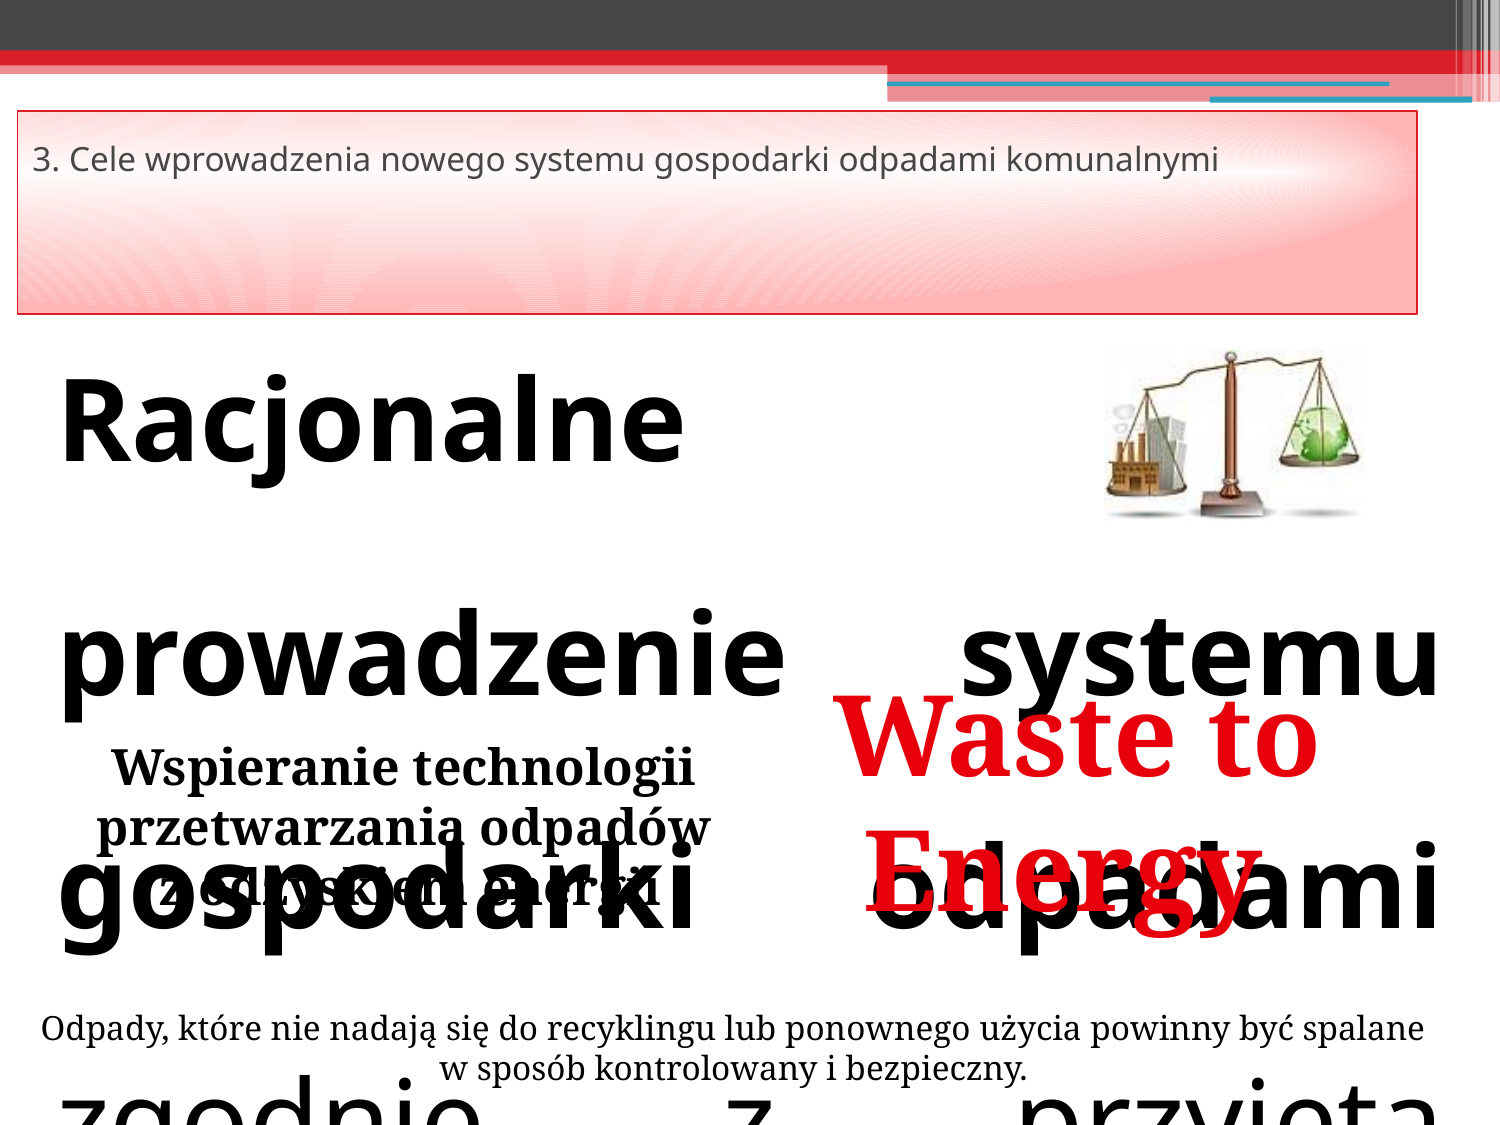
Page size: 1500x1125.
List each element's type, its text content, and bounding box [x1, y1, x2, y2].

text_box Waste to Energy [690, 656, 1465, 942]
list Racjonalne prowadzenie systemu gospodarki odpadami zgodnie z przyjętą hierarchią, umożliwi osiągnięcie takich celów, jak: ograniczenie składowania odpadów, ograniczenie zmian klimatu zwiększenie udziału w bilansie energetycznym kraju energii ze źródeł odnawialnych. [41, 243, 1459, 705]
title 3. Cele wprowadzenia nowego systemu gospodarki odpadami komunalnymi [17, 111, 1418, 314]
picture [1104, 349, 1364, 521]
text_box Odpady, które nie nadają się do recyklingu lub ponownego użycia powinny być spalane w sposób kontrolowany i bezpieczny. [17, 999, 1459, 1095]
text_box Wspieranie technologii przetwarzania odpadów z odzyskiem energii [81, 727, 690, 923]
